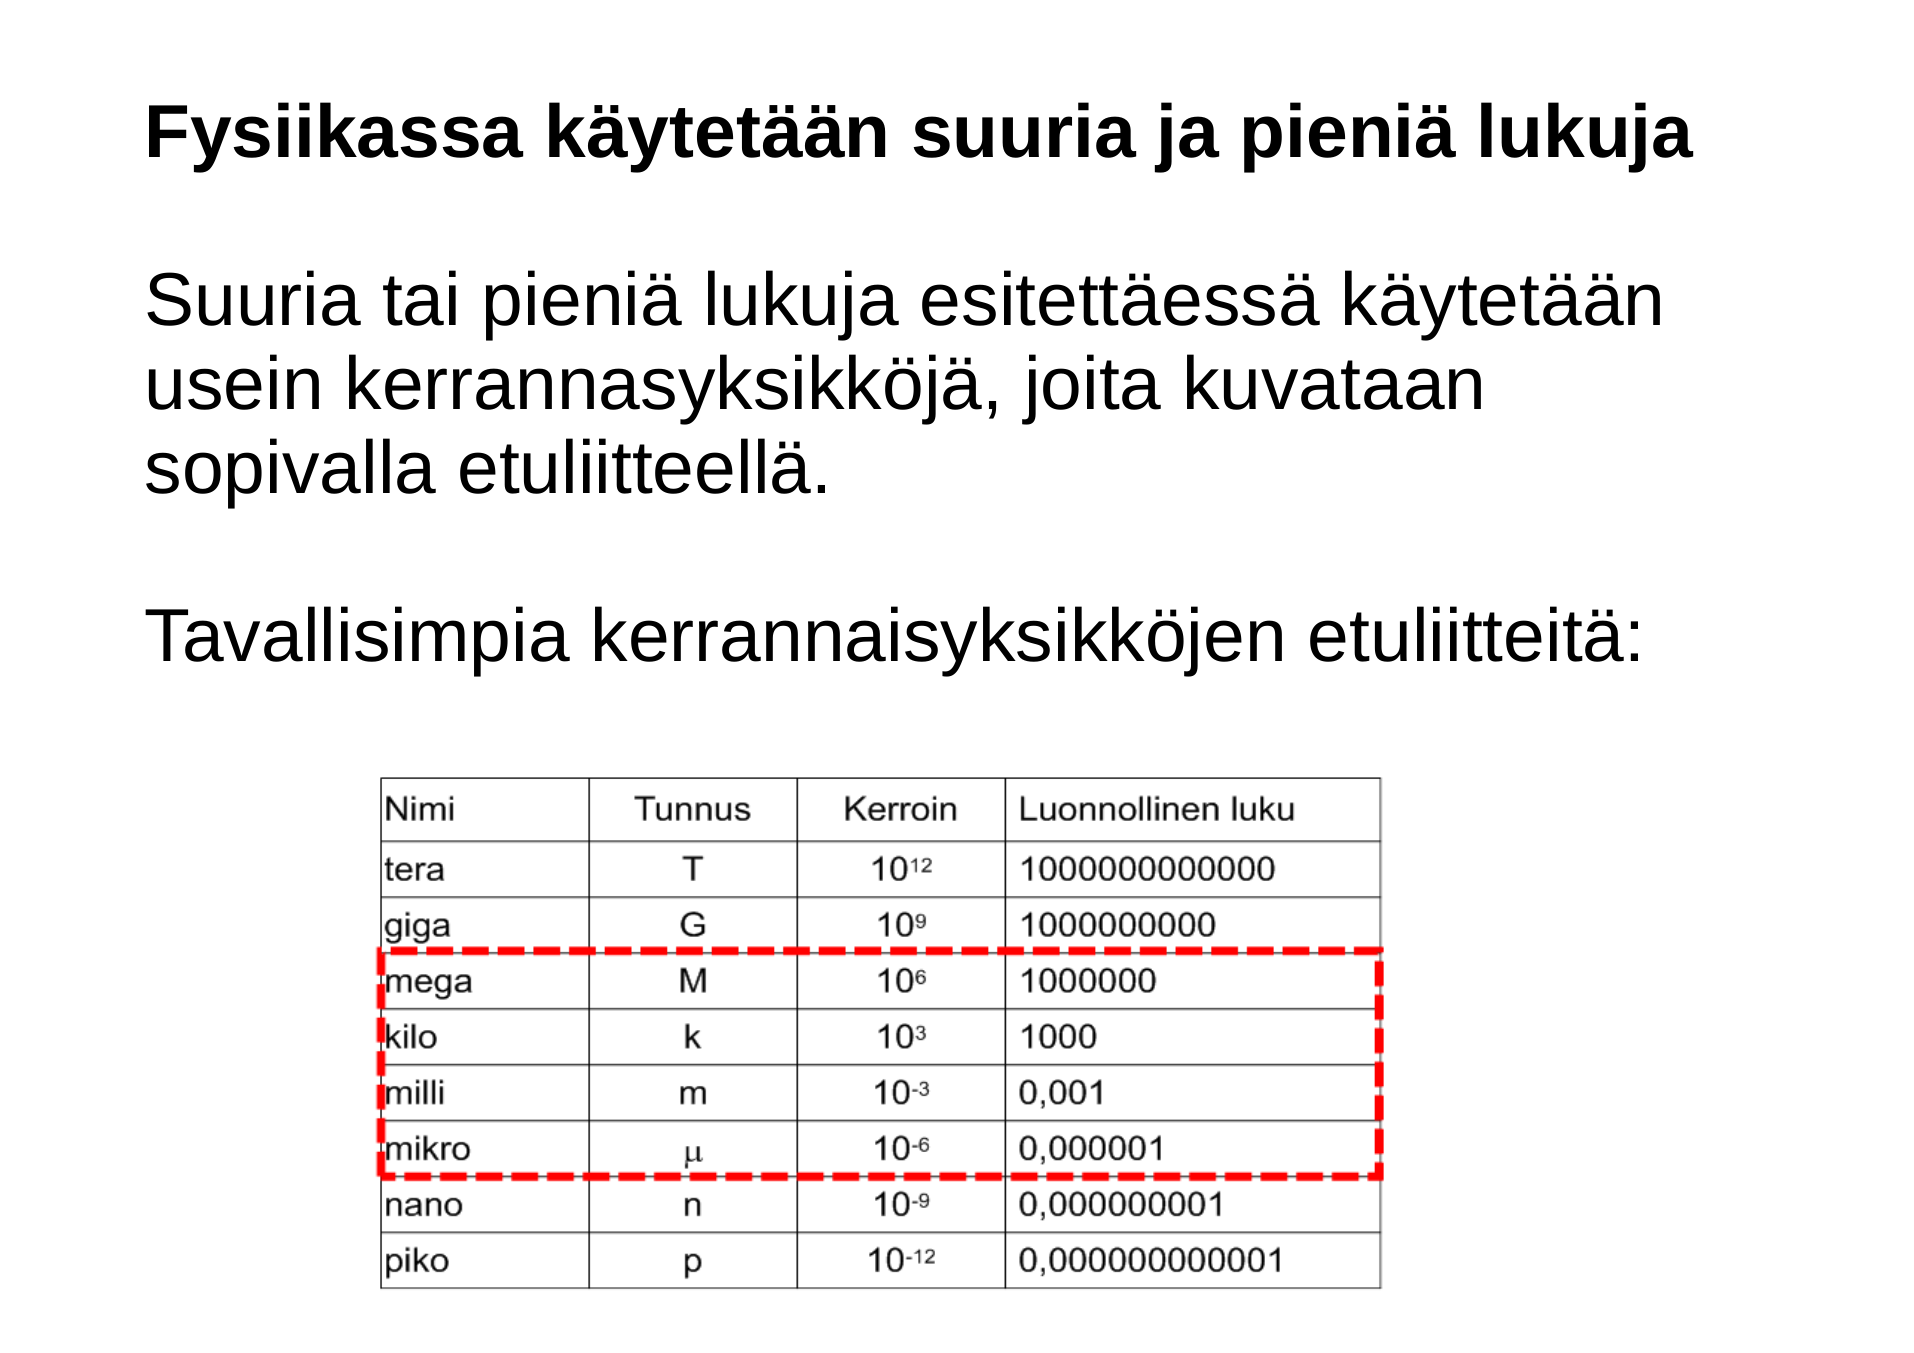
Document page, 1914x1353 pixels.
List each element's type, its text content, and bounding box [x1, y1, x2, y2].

picture [330, 705, 1430, 1335]
text_box Fysiikassa käytetään suuria ja pieniä lukuja Suuria tai pieniä lukuja esitettäessä käytetään usein kerrannasyksikköjä, joita kuvataan sopivalla etuliitteellä. Tavallisimpia kerrannaisyksikköjen etuliitteitä: [129, 82, 1799, 686]
